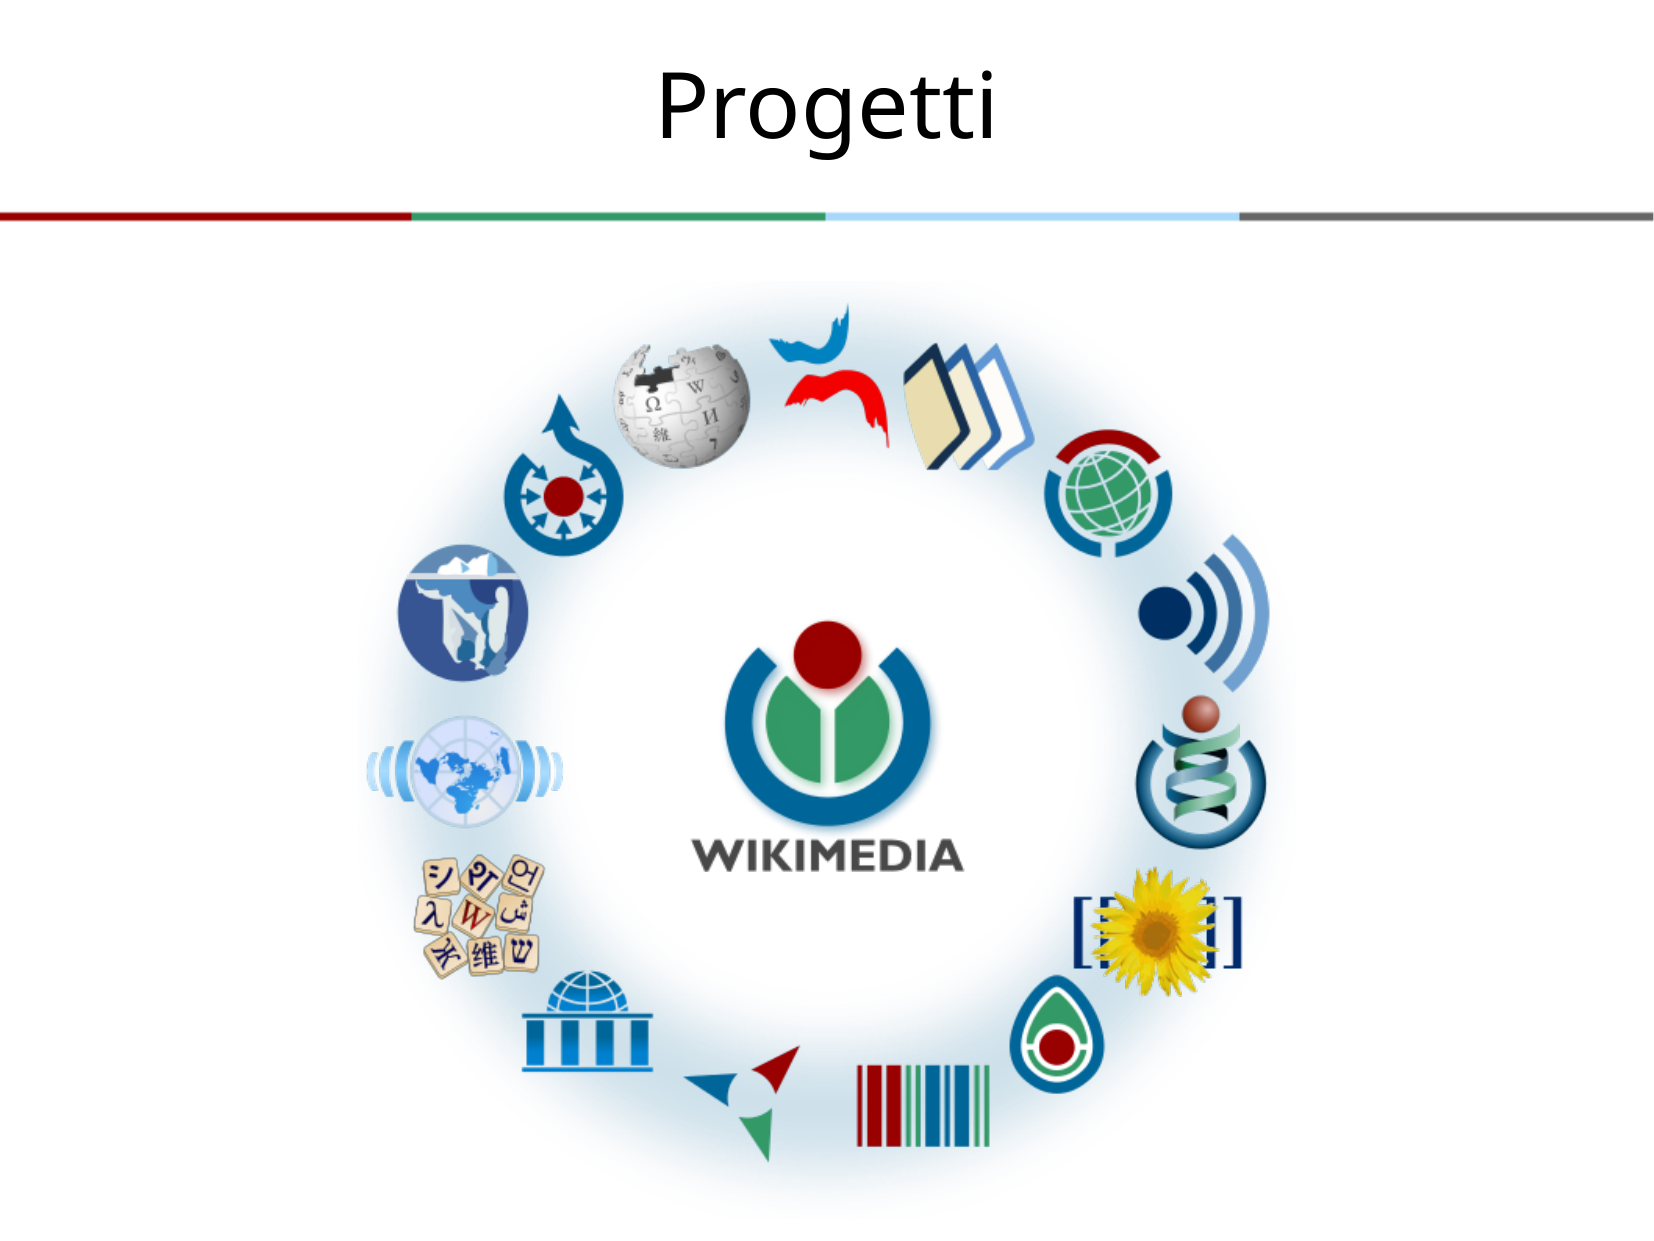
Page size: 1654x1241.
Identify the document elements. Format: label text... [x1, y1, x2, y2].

picture [0, 200, 1654, 235]
title Progetti [82, 0, 1571, 200]
picture [358, 281, 1296, 1219]
